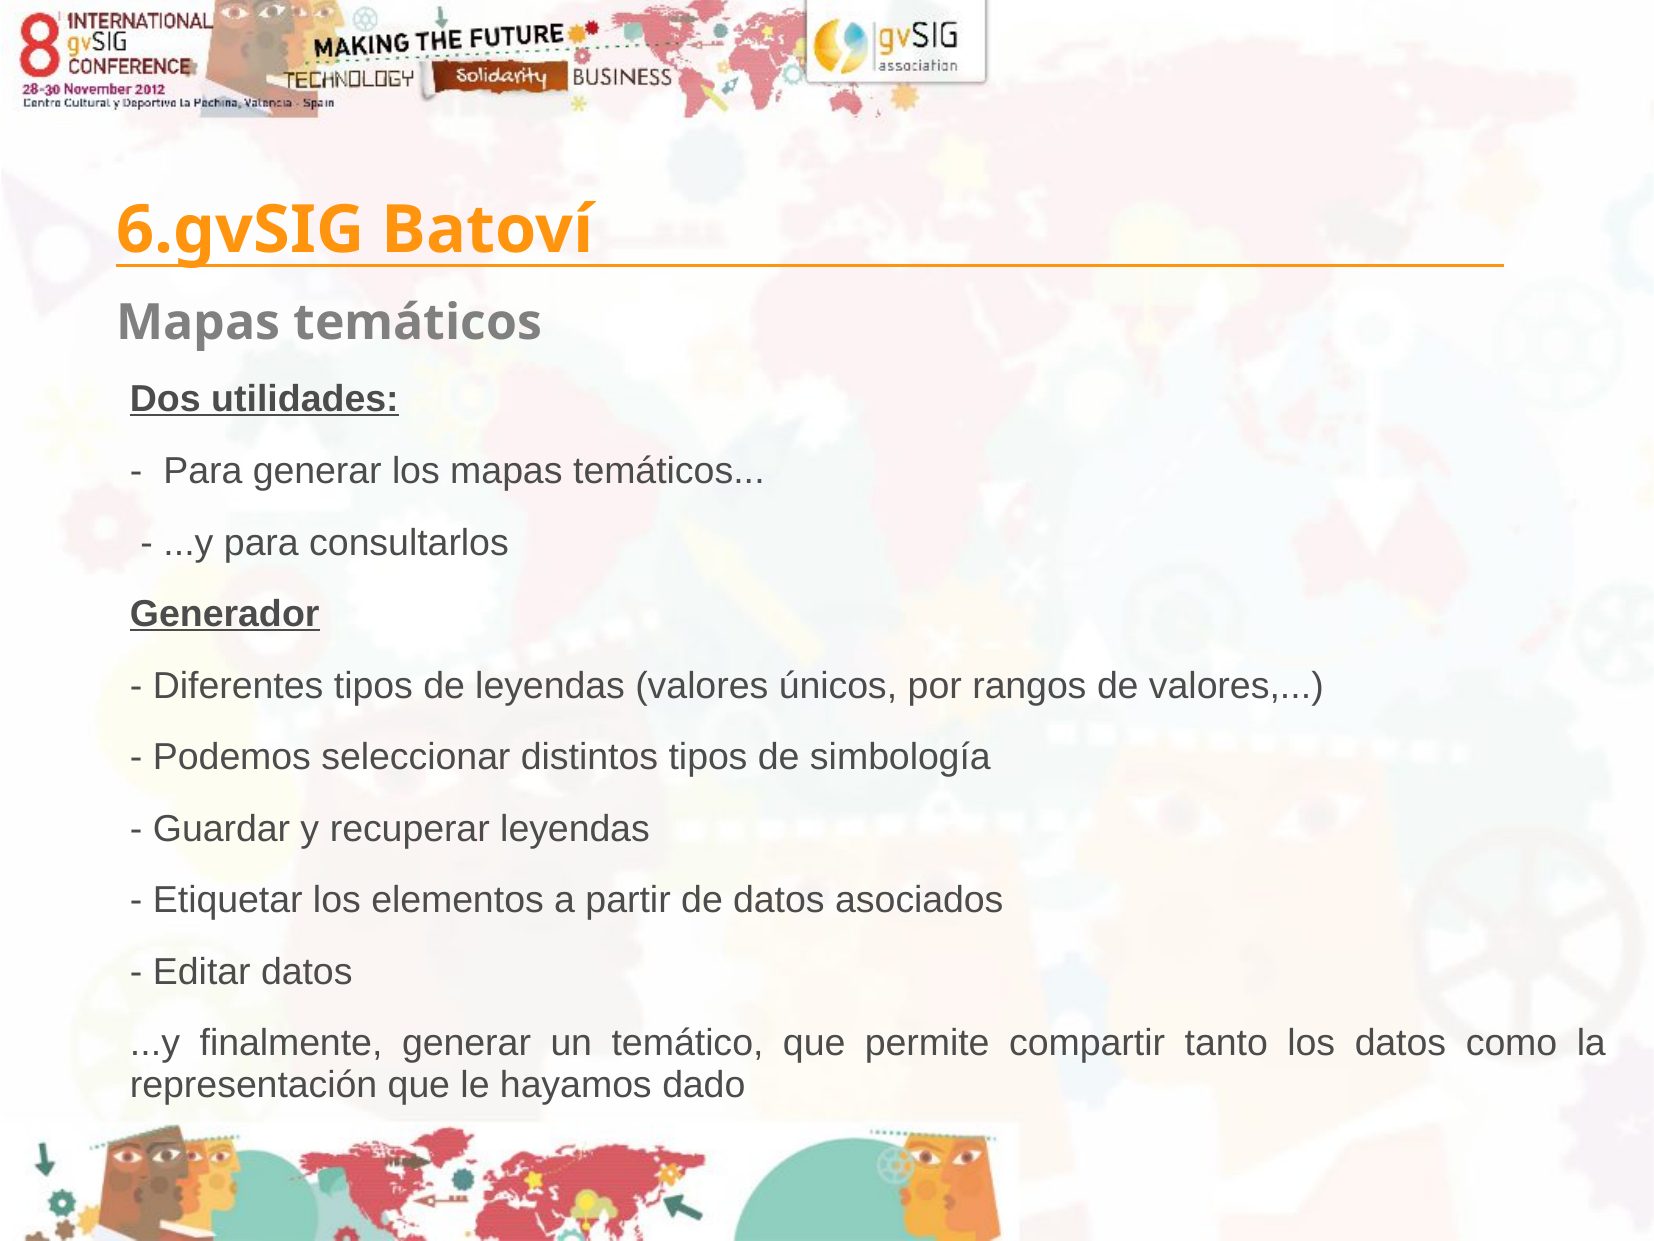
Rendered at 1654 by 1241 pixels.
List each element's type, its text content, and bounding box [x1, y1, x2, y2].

title Mapas temáticos [116, 276, 855, 365]
text_box Dos utilidades: - Para generar los mapas temáticos... - ...y para consultarlos Generador - Diferentes tipos de leyendas (valores únicos, por rangos de valores,...) - Podemos seleccionar distintos tipos de simbología - Guardar y recuperar leyendas - Etiquetar los elementos a partir de datos asociados - Editar datos ...y finalmente, generar un temático, que permite compartir tanto los datos como la representación que le hayamos dado [129, 377, 1607, 1087]
title 6.gvSIG Batoví [116, 187, 1605, 266]
picture [1, 0, 1654, 1241]
